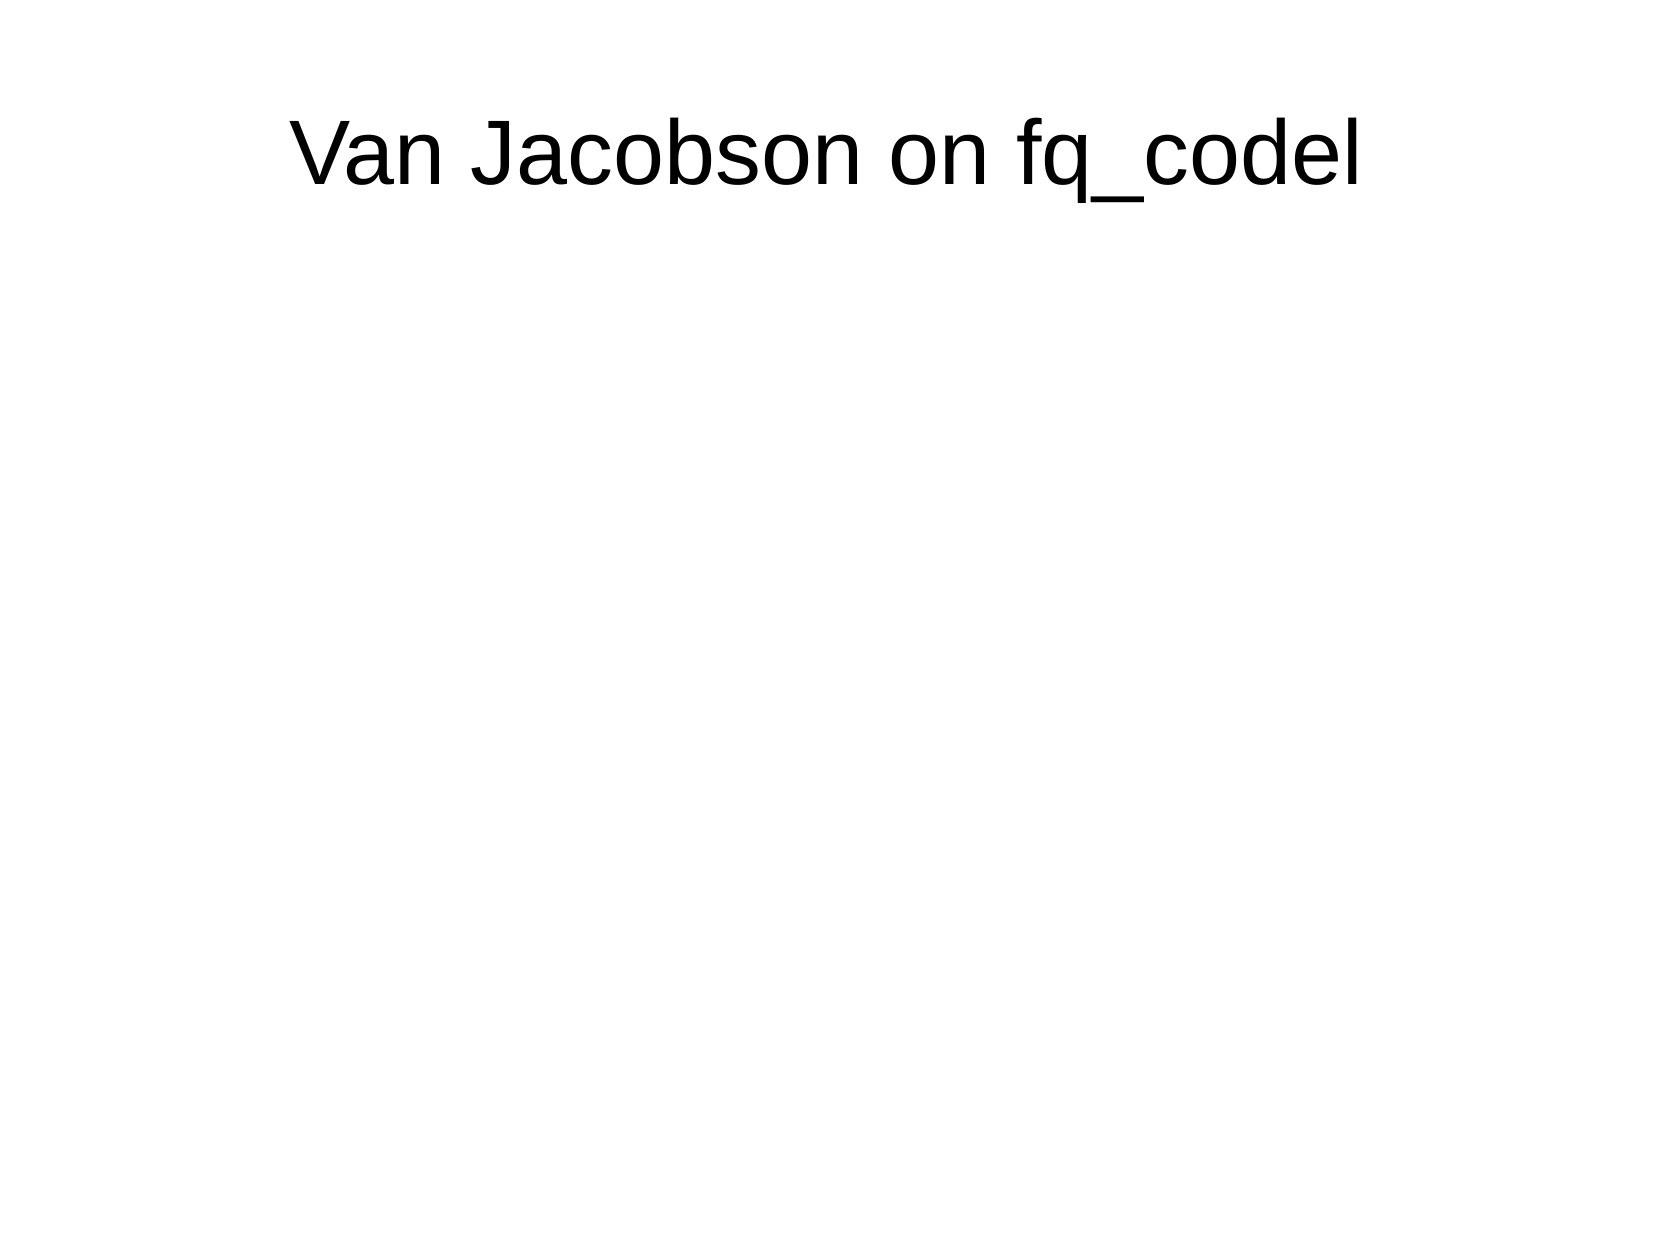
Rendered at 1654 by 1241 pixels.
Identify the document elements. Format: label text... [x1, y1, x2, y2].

title Van Jacobson on fq_codel [82, 49, 1571, 257]
